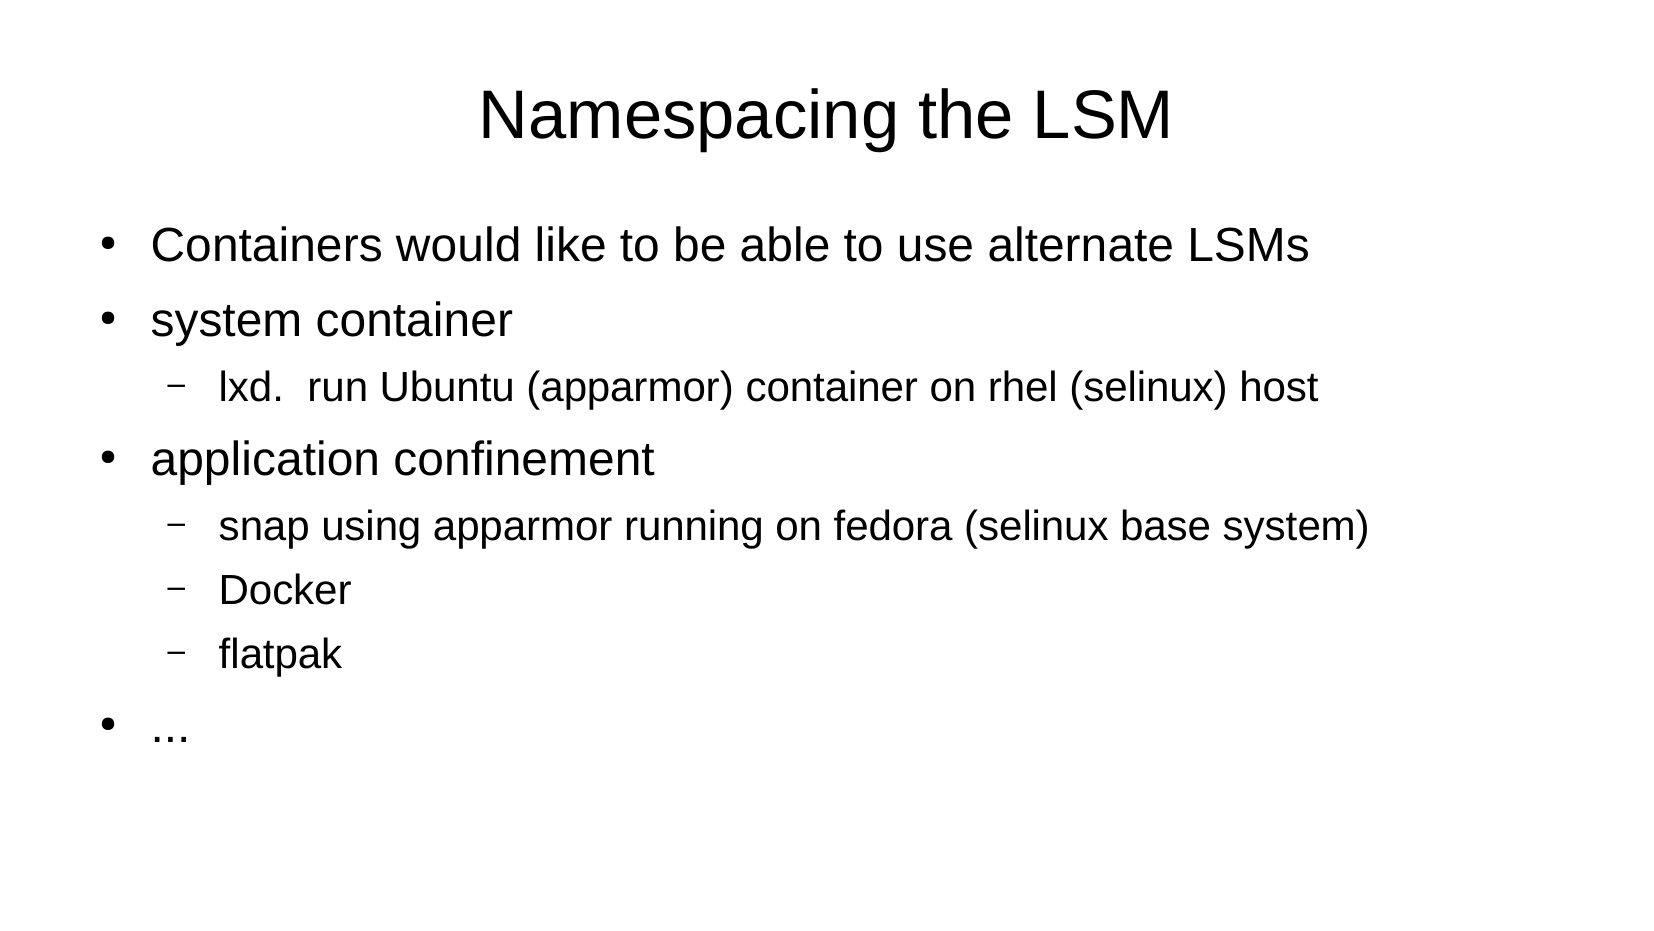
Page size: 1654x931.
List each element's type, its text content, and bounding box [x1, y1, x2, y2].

list Containers would like to be able to use alternate LSMs system container lxd. run Ubuntu (apparmor) container on rhel (selinux) host application confinement snap using apparmor running on fedora (selinux base system) Docker flatpak ... [82, 217, 1571, 758]
title Namespacing the LSM [82, 37, 1571, 193]
